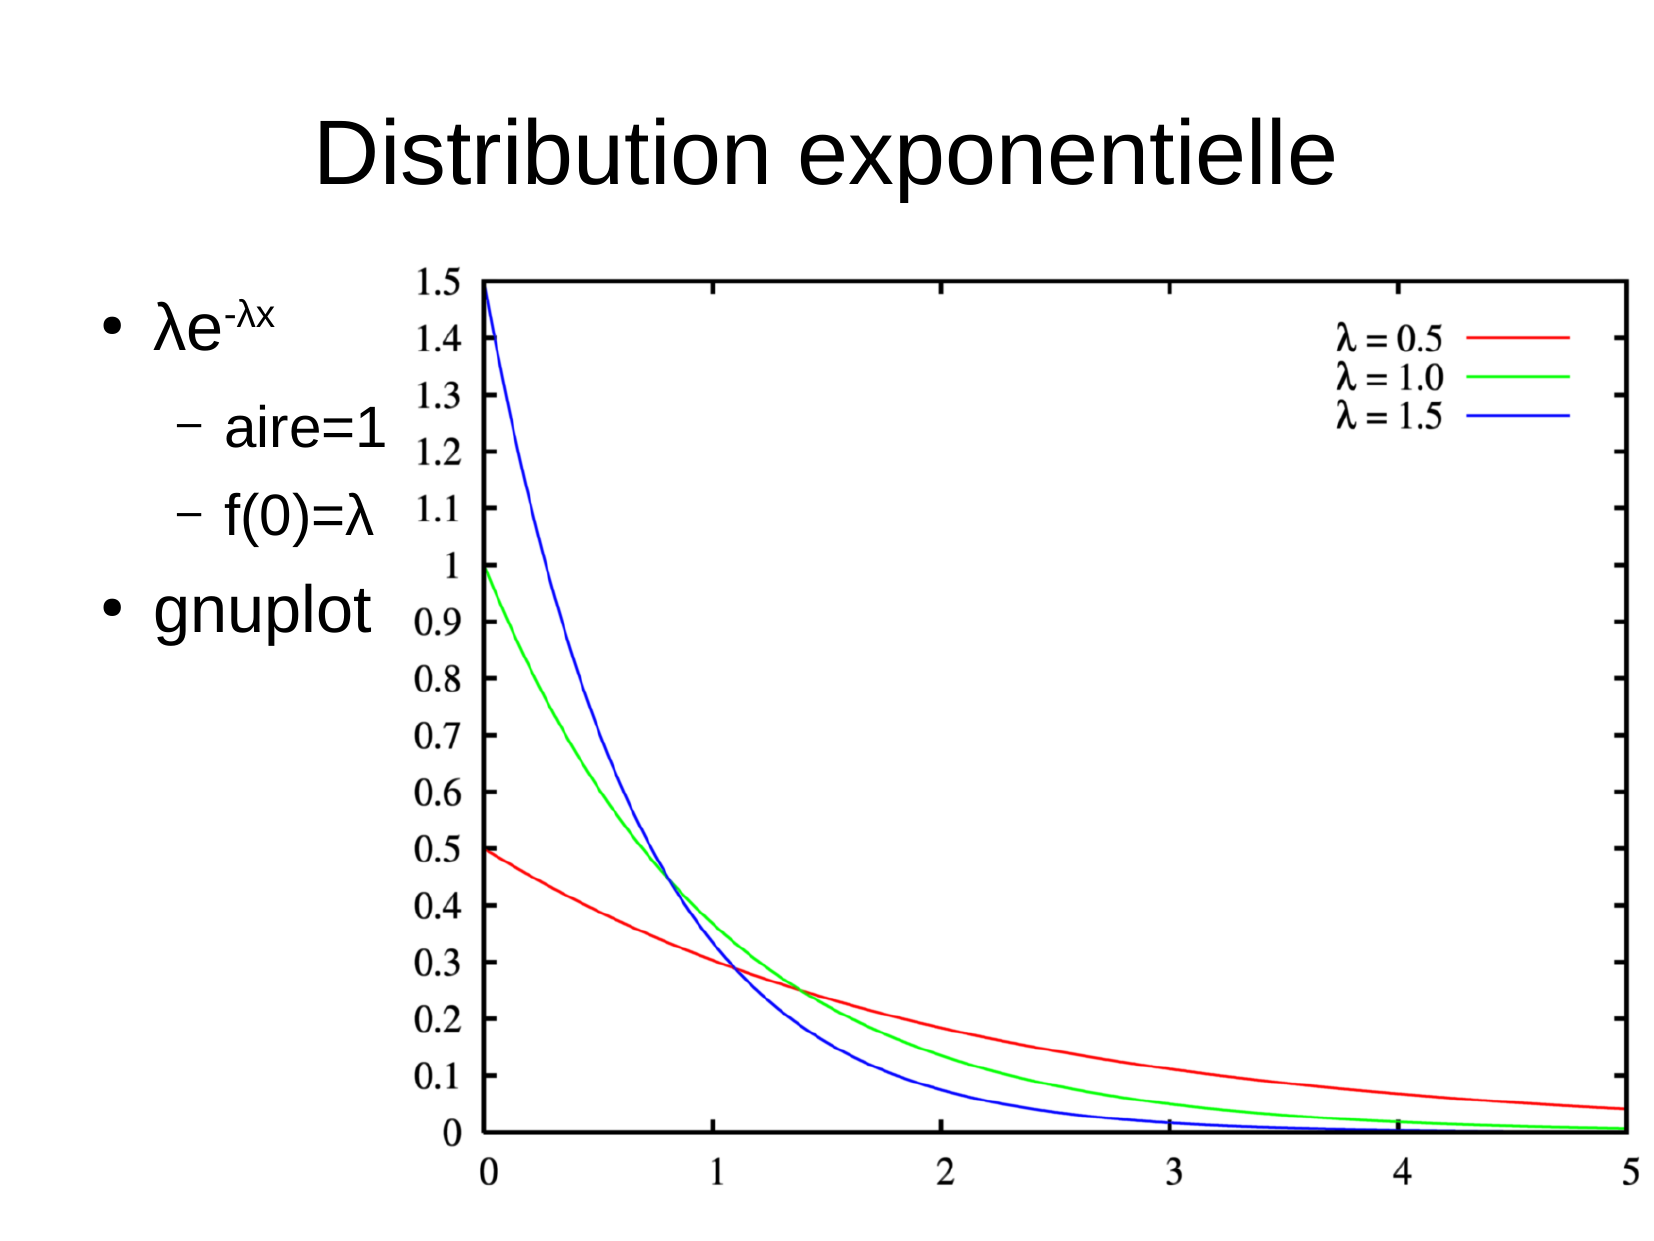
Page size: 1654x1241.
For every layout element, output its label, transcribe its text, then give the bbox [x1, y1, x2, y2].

list λe-λx aire=1 f(0)=λ gnuplot [82, 290, 413, 1094]
title Distribution exponentielle [82, 56, 1571, 250]
picture [413, 265, 1640, 1186]
